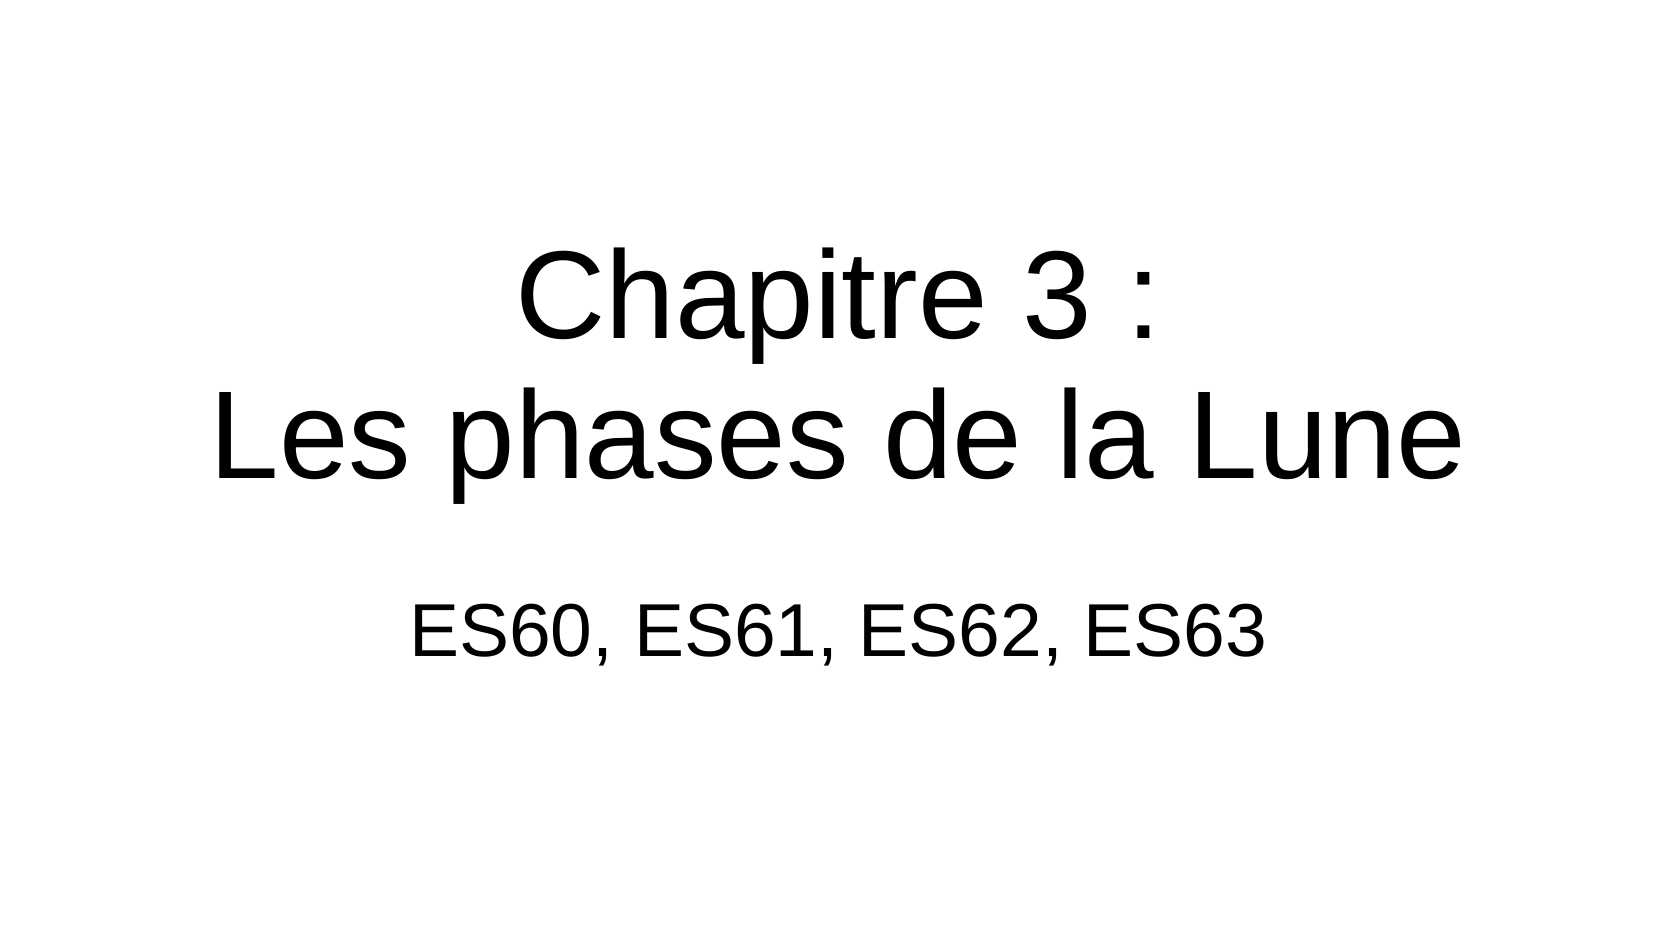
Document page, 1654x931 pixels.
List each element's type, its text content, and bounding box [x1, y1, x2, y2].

subtitle Chapitre 3 : Les phases de la Lune ES60, ES61, ES62, ES63 [94, 70, 1583, 827]
